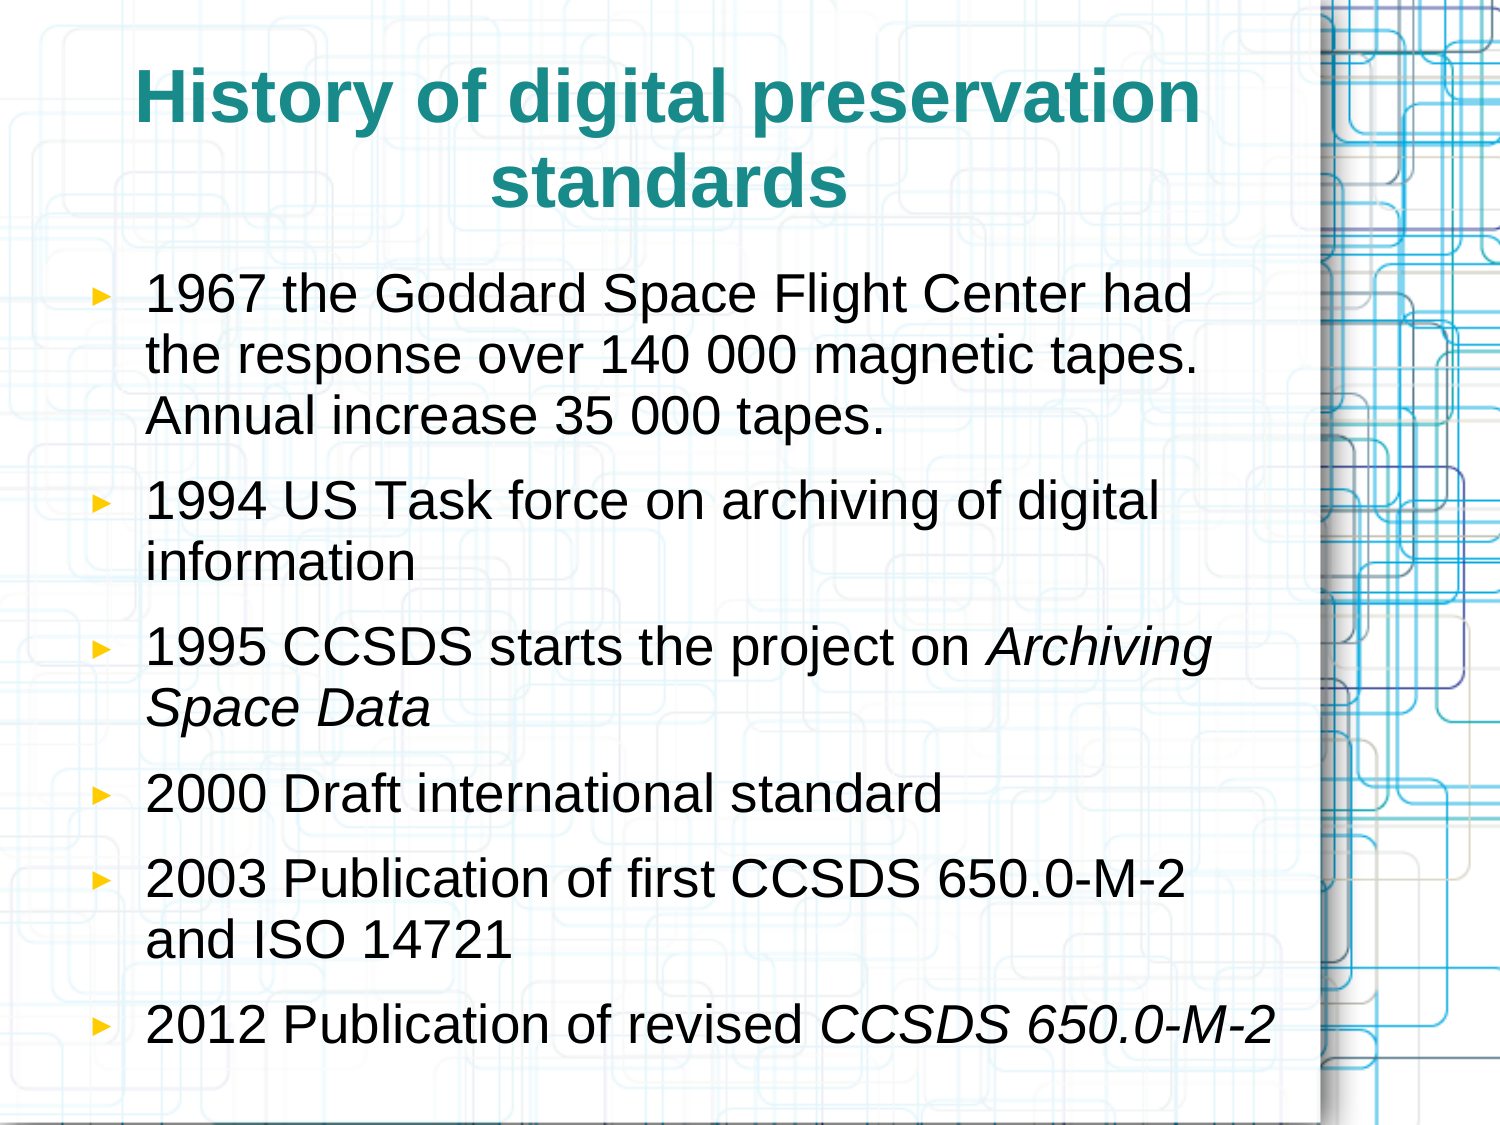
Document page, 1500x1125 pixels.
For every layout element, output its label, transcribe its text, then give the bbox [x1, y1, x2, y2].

list 1967 the Goddard Space Flight Center had the response over 140 000 magnetic tapes. Annual increase 35 000 tapes. 1994 US Task force on archiving of digital information 1995 CCSDS starts the project on Archiving Space Data 2000 Draft international standard 2003 Publication of first CCSDS 650.0-M-2 and ISO 14721 2012 Publication of revised CCSDS 650.0-M-2 [75, 263, 1286, 1055]
picture [0, 0, 1500, 1125]
title History of digital preservation standards [53, 44, 1286, 233]
